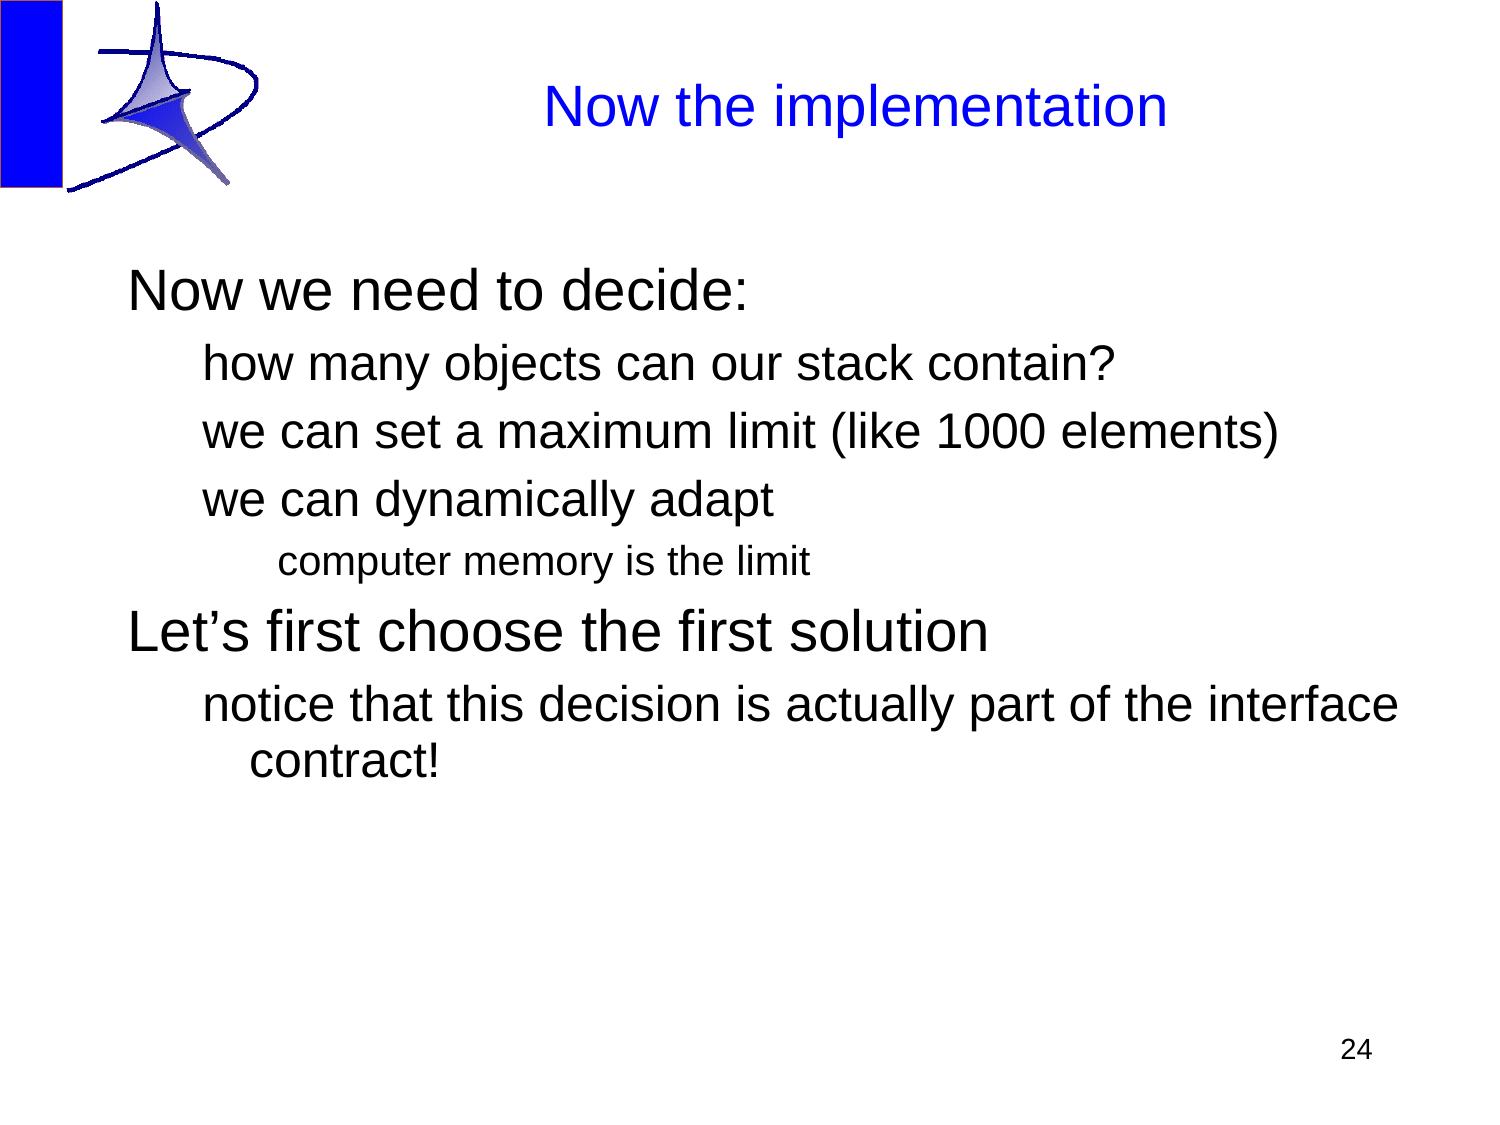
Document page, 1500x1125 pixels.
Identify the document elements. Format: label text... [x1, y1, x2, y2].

list Now we need to decide: how many objects can our stack contain? we can set a maximum limit (like 1000 elements) we can dynamically adapt computer memory is the limit Let’s first choose the first solution notice that this decision is actually part of the interface contract! [112, 249, 1450, 1001]
picture [62, 0, 263, 197]
title Now the implementation [262, 24, 1450, 188]
